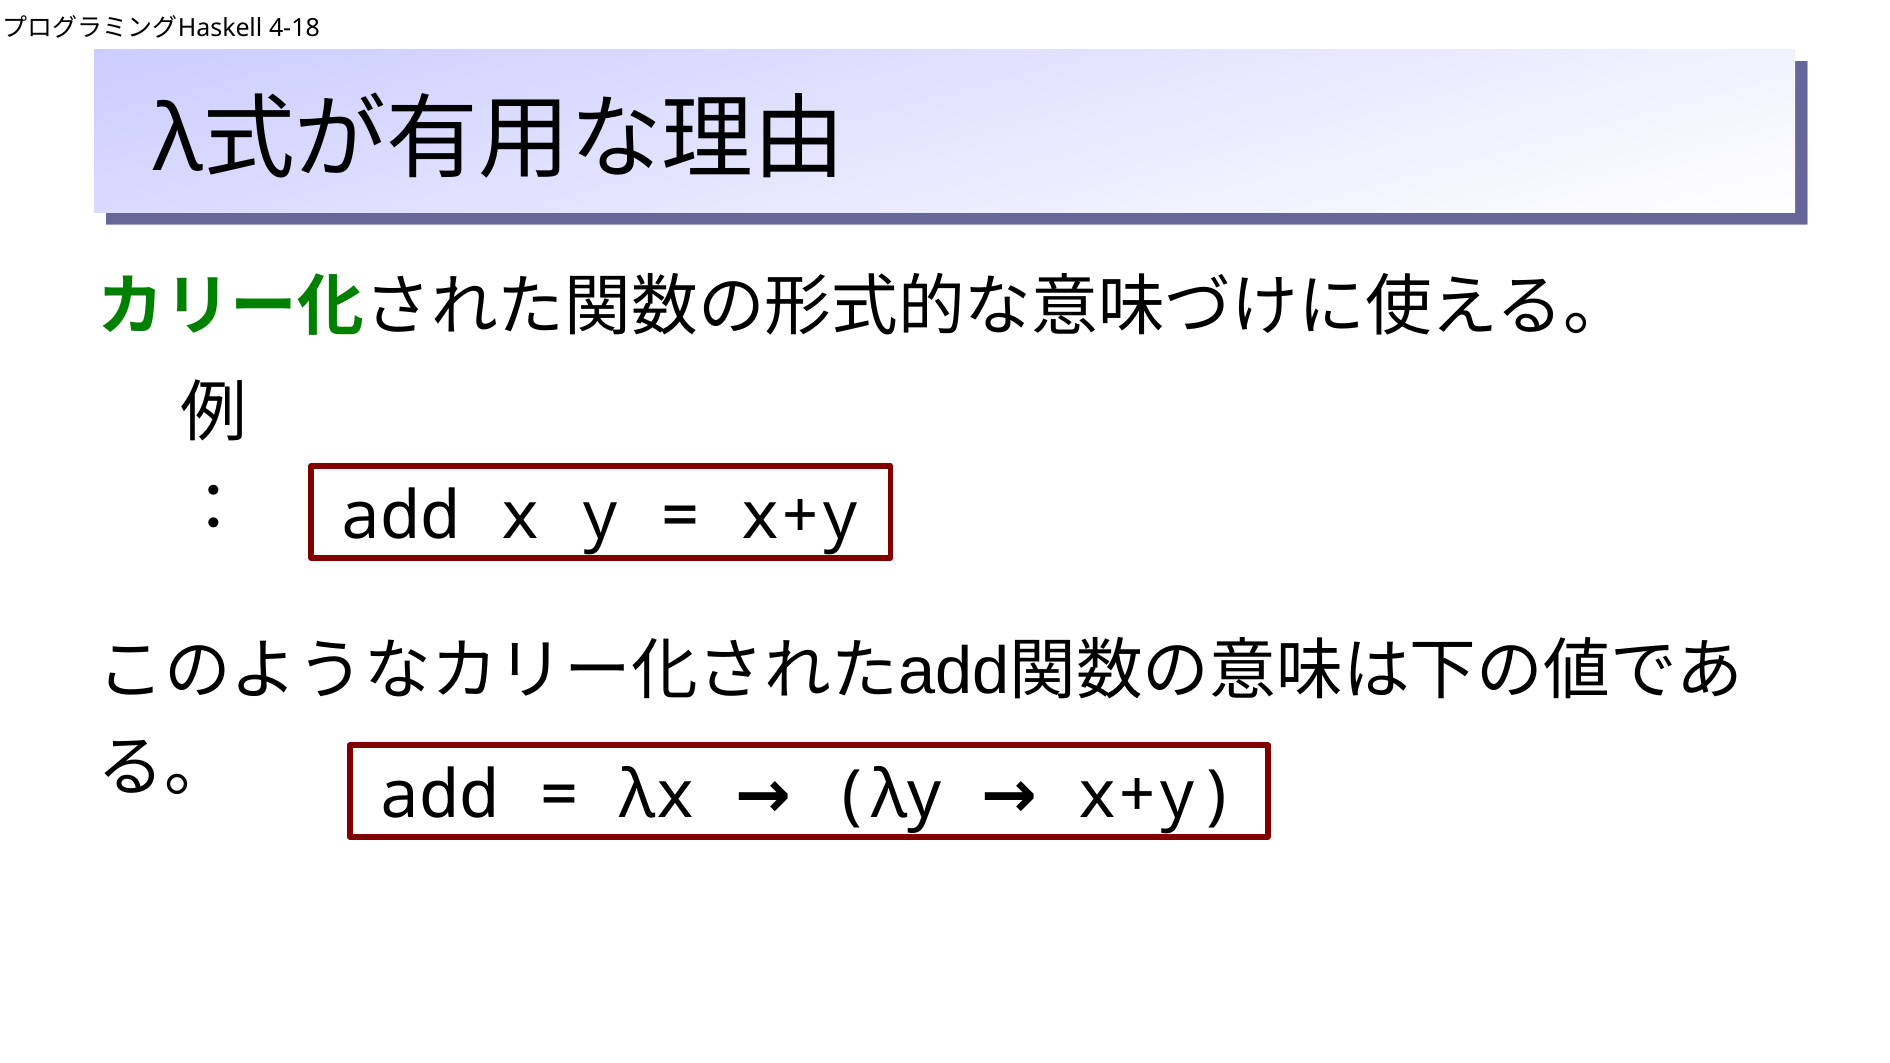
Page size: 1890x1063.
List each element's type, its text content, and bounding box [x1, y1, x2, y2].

text_box 例： [177, 354, 302, 428]
text_box add x y = x+y [311, 465, 891, 558]
title λ式が有用な理由 [94, 49, 1796, 213]
text_box add = λx → (λy → x+y) [349, 744, 1268, 837]
list このようなカリー化されたadd関数の意味は下の値である。 [94, 613, 1796, 694]
list カリー化された関数の形式的な意味づけに使える。 [94, 248, 1796, 322]
